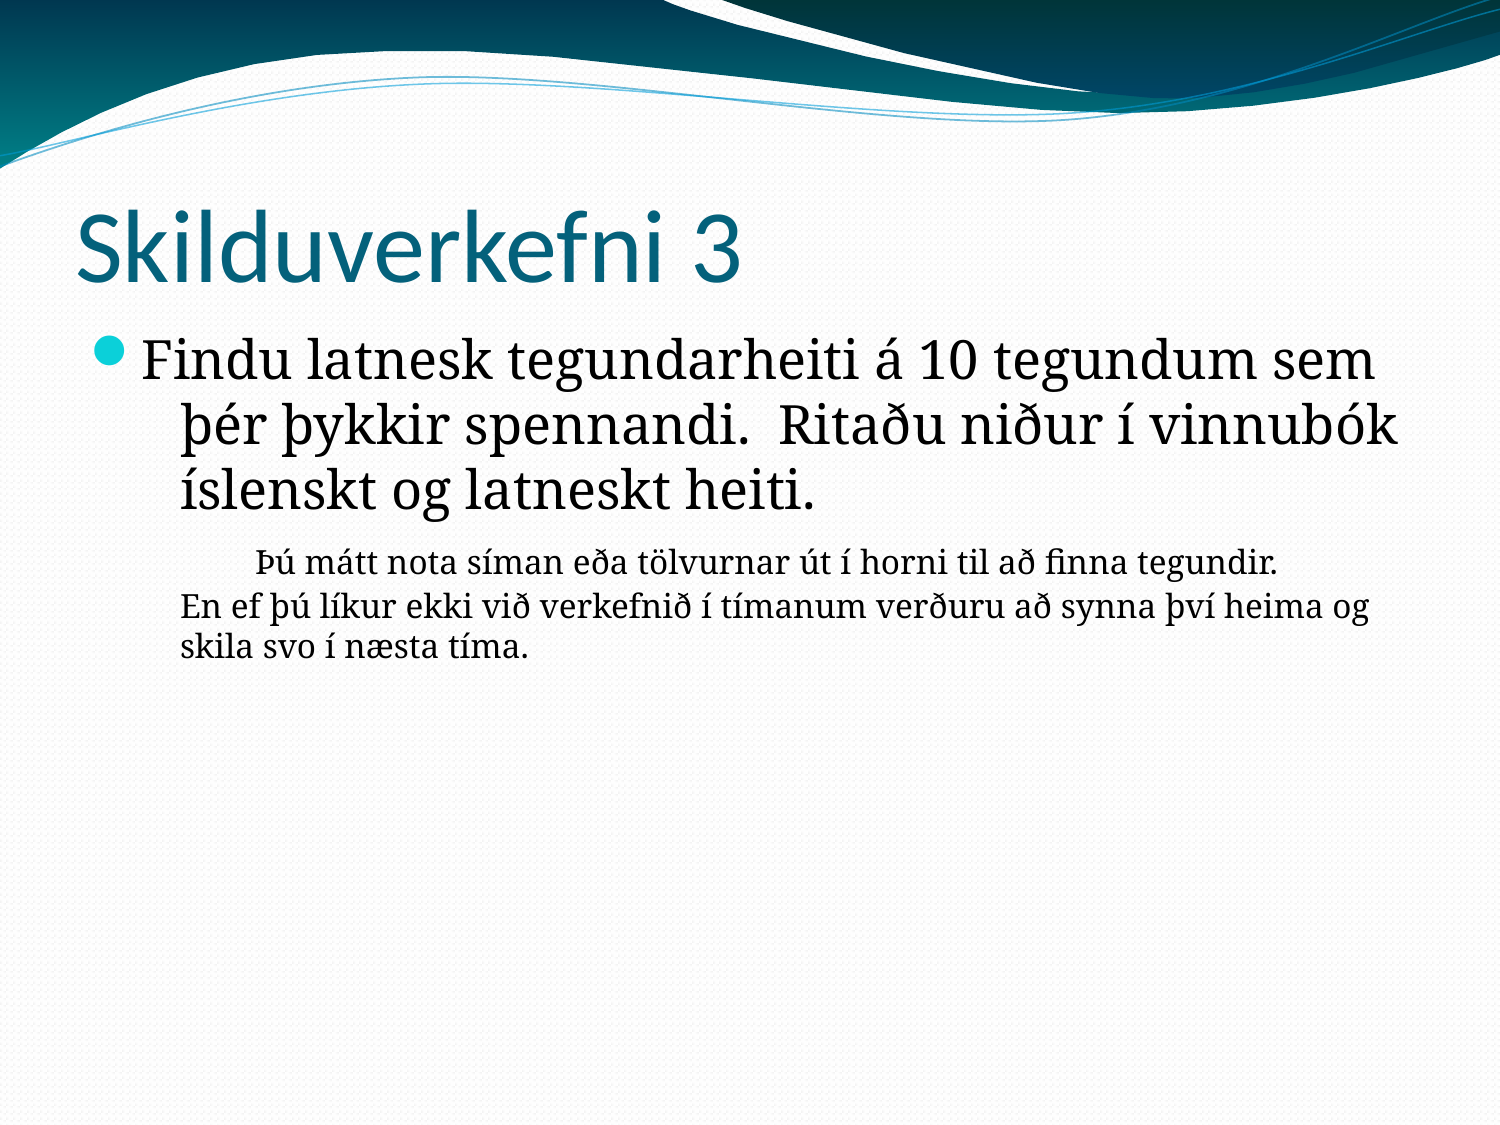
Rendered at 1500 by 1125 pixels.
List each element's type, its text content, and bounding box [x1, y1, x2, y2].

list Findu latnesk tegundarheiti á 10 tegundum sem þér þykkir spennandi. Ritaðu niður í vinnubók íslenskt og latneskt heiti. Þú mátt nota síman eða tölvurnar út í horni til að finna tegundir. En ef þú líkur ekki við verkefnið í tímanum verðuru að synna því heima og skila svo í næsta tíma. [75, 317, 1426, 1038]
title Skilduverkefni 3 [75, 115, 1426, 304]
